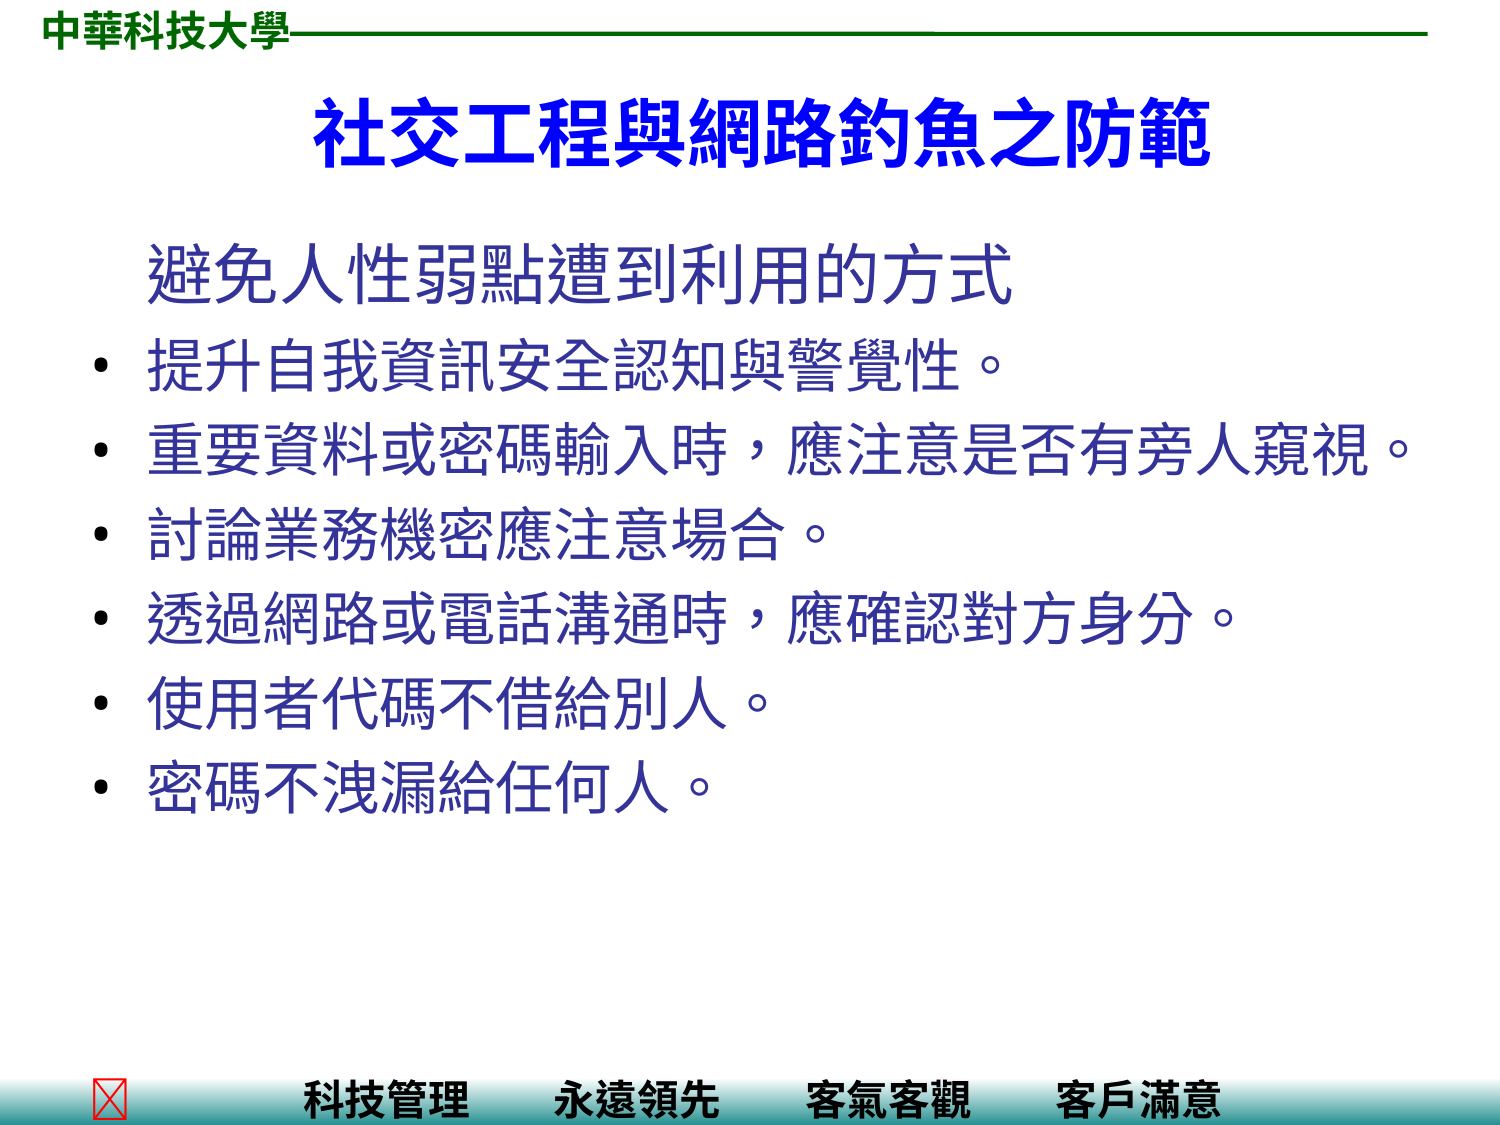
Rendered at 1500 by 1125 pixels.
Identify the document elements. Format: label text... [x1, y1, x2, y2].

list 避免人性弱點遭到利用的方式 提升自我資訊安全認知與警覺性。 重要資料或密碼輸入時，應注意是否有旁人窺視。 討論業務機密應注意場合。 透過網路或電話溝通時，應確認對方身分。 使用者代碼不借給別人。 密碼不洩漏給任何人。 [75, 224, 1463, 1088]
title 社交工程與網路釣魚之防範 [87, 37, 1438, 224]
